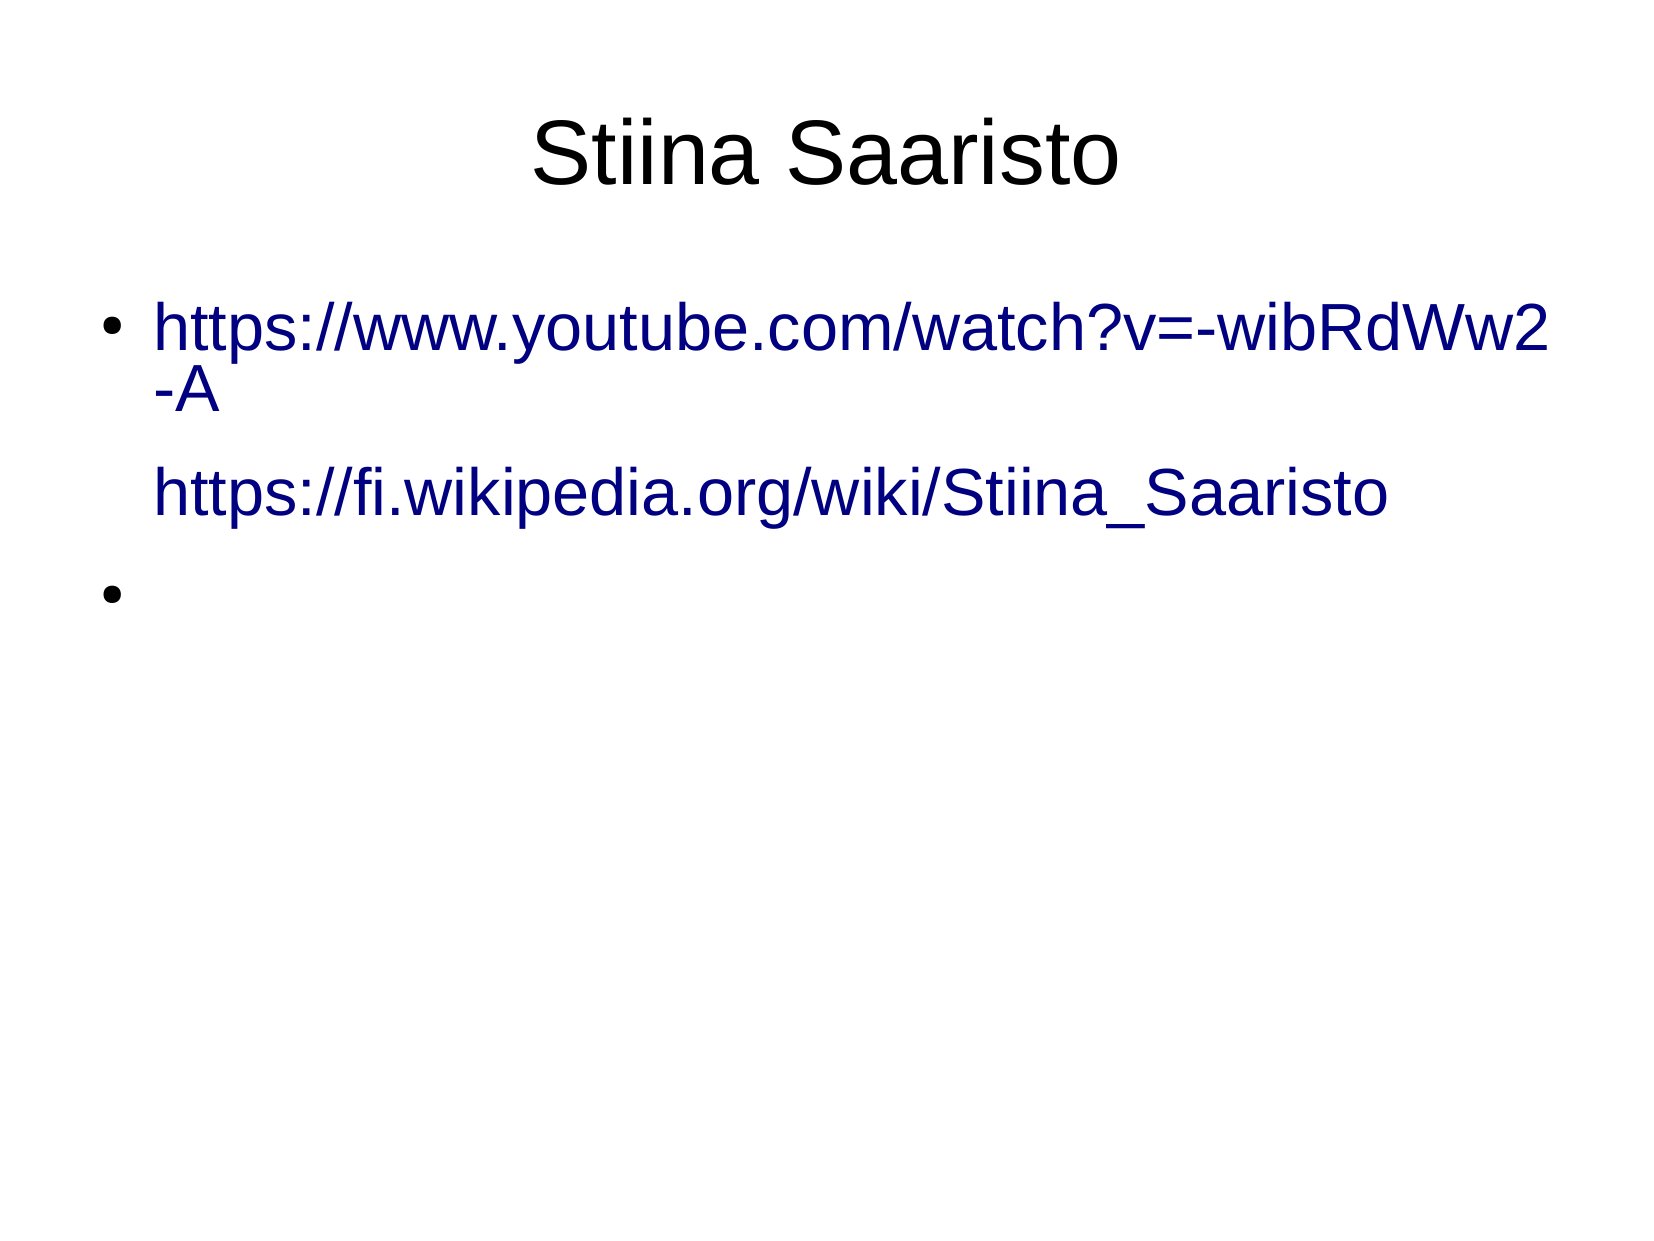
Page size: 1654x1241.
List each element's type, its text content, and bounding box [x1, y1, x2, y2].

list https://www.youtube.com/watch?v=-wibRdWw2-A https://fi.wikipedia.org/wiki/Stiina_Saaristo [82, 290, 1571, 1010]
title Stiina Saaristo [82, 49, 1571, 257]
